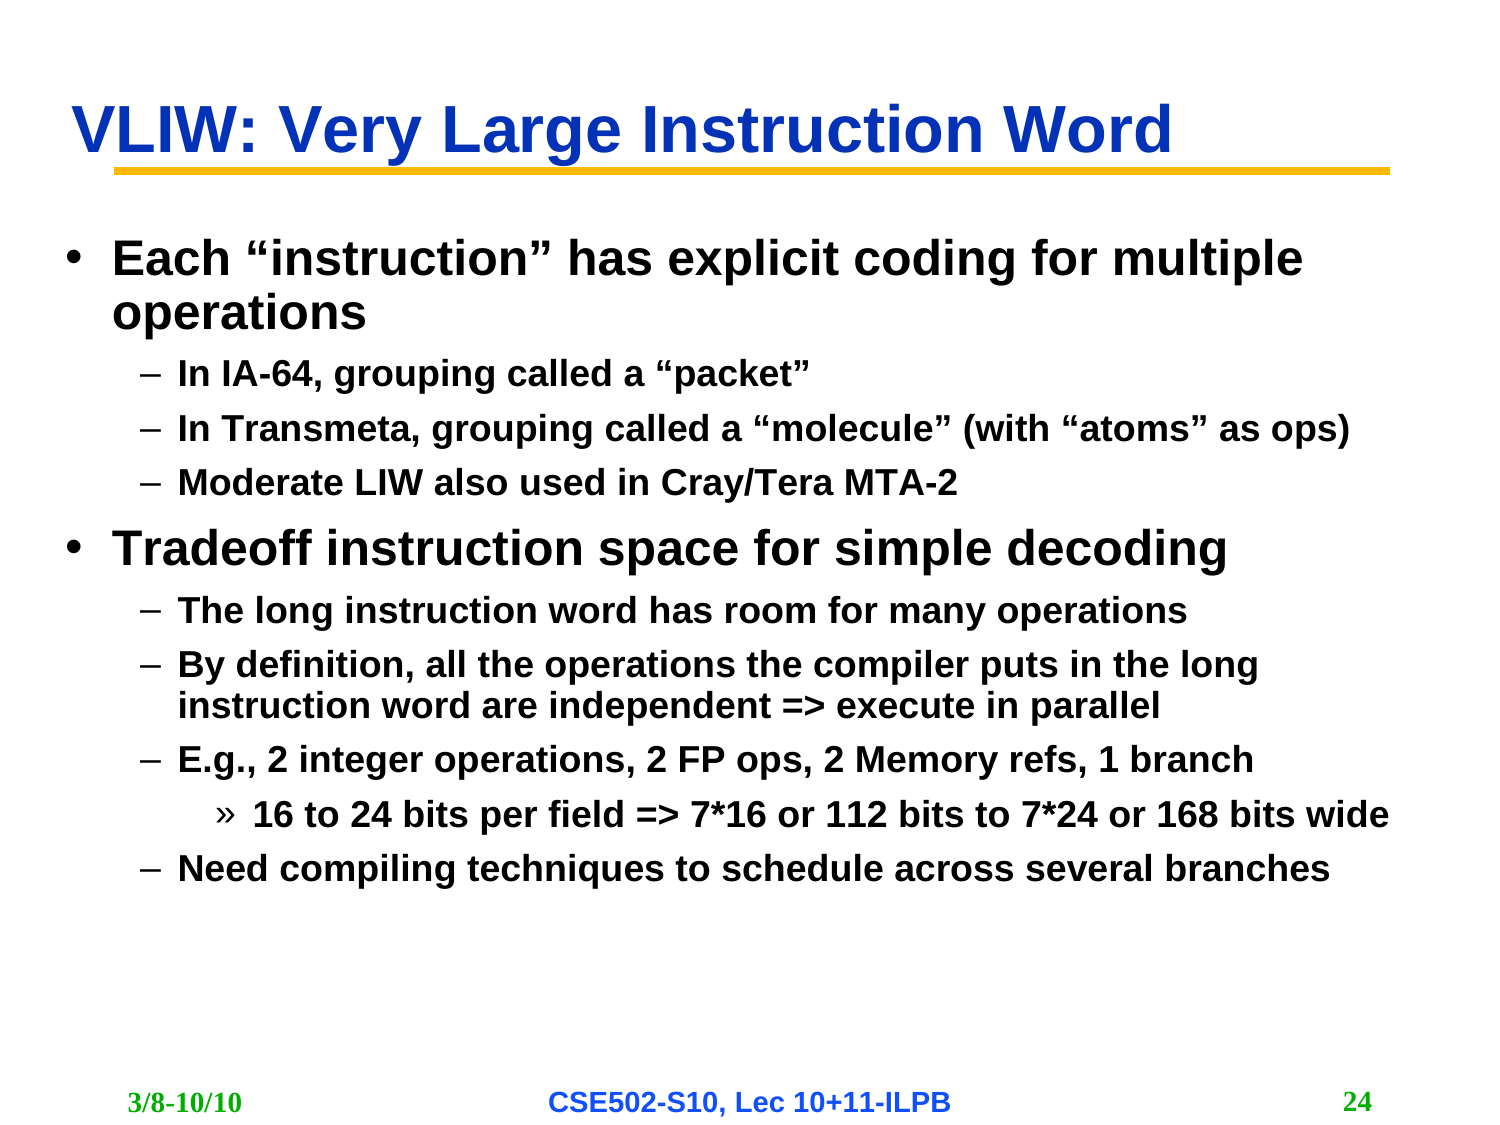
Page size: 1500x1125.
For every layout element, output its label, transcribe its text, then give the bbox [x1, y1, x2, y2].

text_box CSE502-S10, Lec 10+11-ILPB [512, 1088, 988, 1113]
title VLIW: Very Large Instruction Word [56, 37, 1444, 225]
text_box 3/8-10/10 [112, 1088, 426, 1113]
list Each “instruction” has explicit coding for multiple operations In IA-64, grouping called a “packet” In Transmeta, grouping called a “molecule” (with “atoms” as ops) Moderate LIW also used in Cray/Tera MTA-2 Tradeoff instruction space for simple decoding The long instruction word has room for many operations By definition, all the operations the compiler puts in the long instruction word are independent => execute in parallel E.g., 2 integer operations, 2 FP ops, 2 Memory refs, 1 branch 16 to 24 bits per field => 7*16 or 112 bits to 7*24 or 168 bits wide Need compiling techniques to schedule across several branches [49, 224, 1425, 1000]
text_box <number> [1074, 1087, 1388, 1113]
